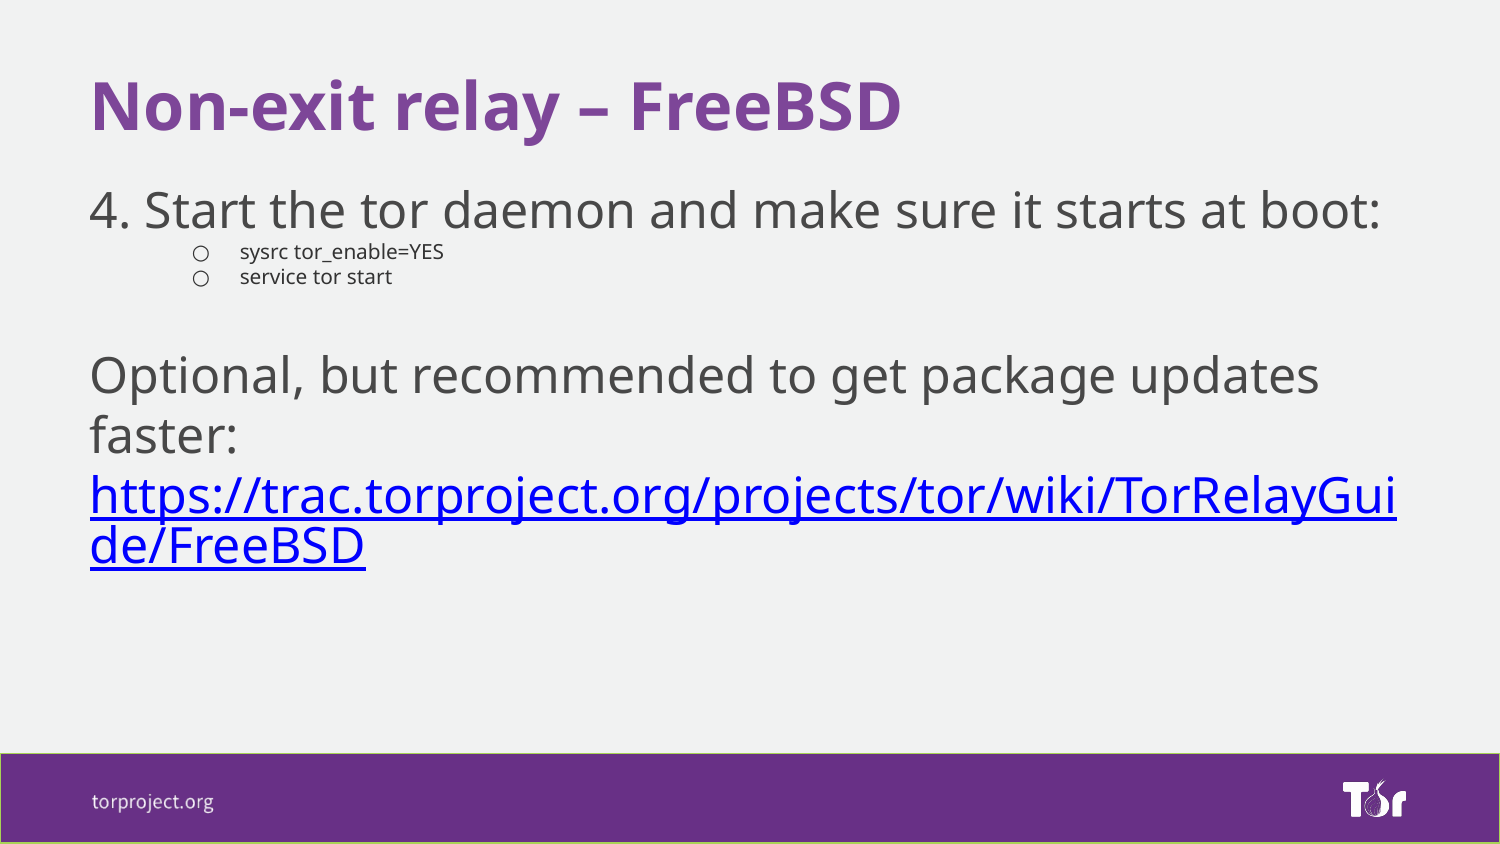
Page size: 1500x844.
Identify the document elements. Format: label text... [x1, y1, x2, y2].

text_box 4. Start the tor daemon and make sure it starts at boot: sysrc tor_enable=YES service tor start Optional, but recommended to get package updates faster: https://trac.torproject.org/projects/tor/wiki/TorRelayGuide/FreeBSD [75, 171, 1425, 728]
text_box Non-exit relay – FreeBSD [75, 33, 1425, 171]
picture [75, 780, 604, 821]
picture [1343, 778, 1406, 817]
